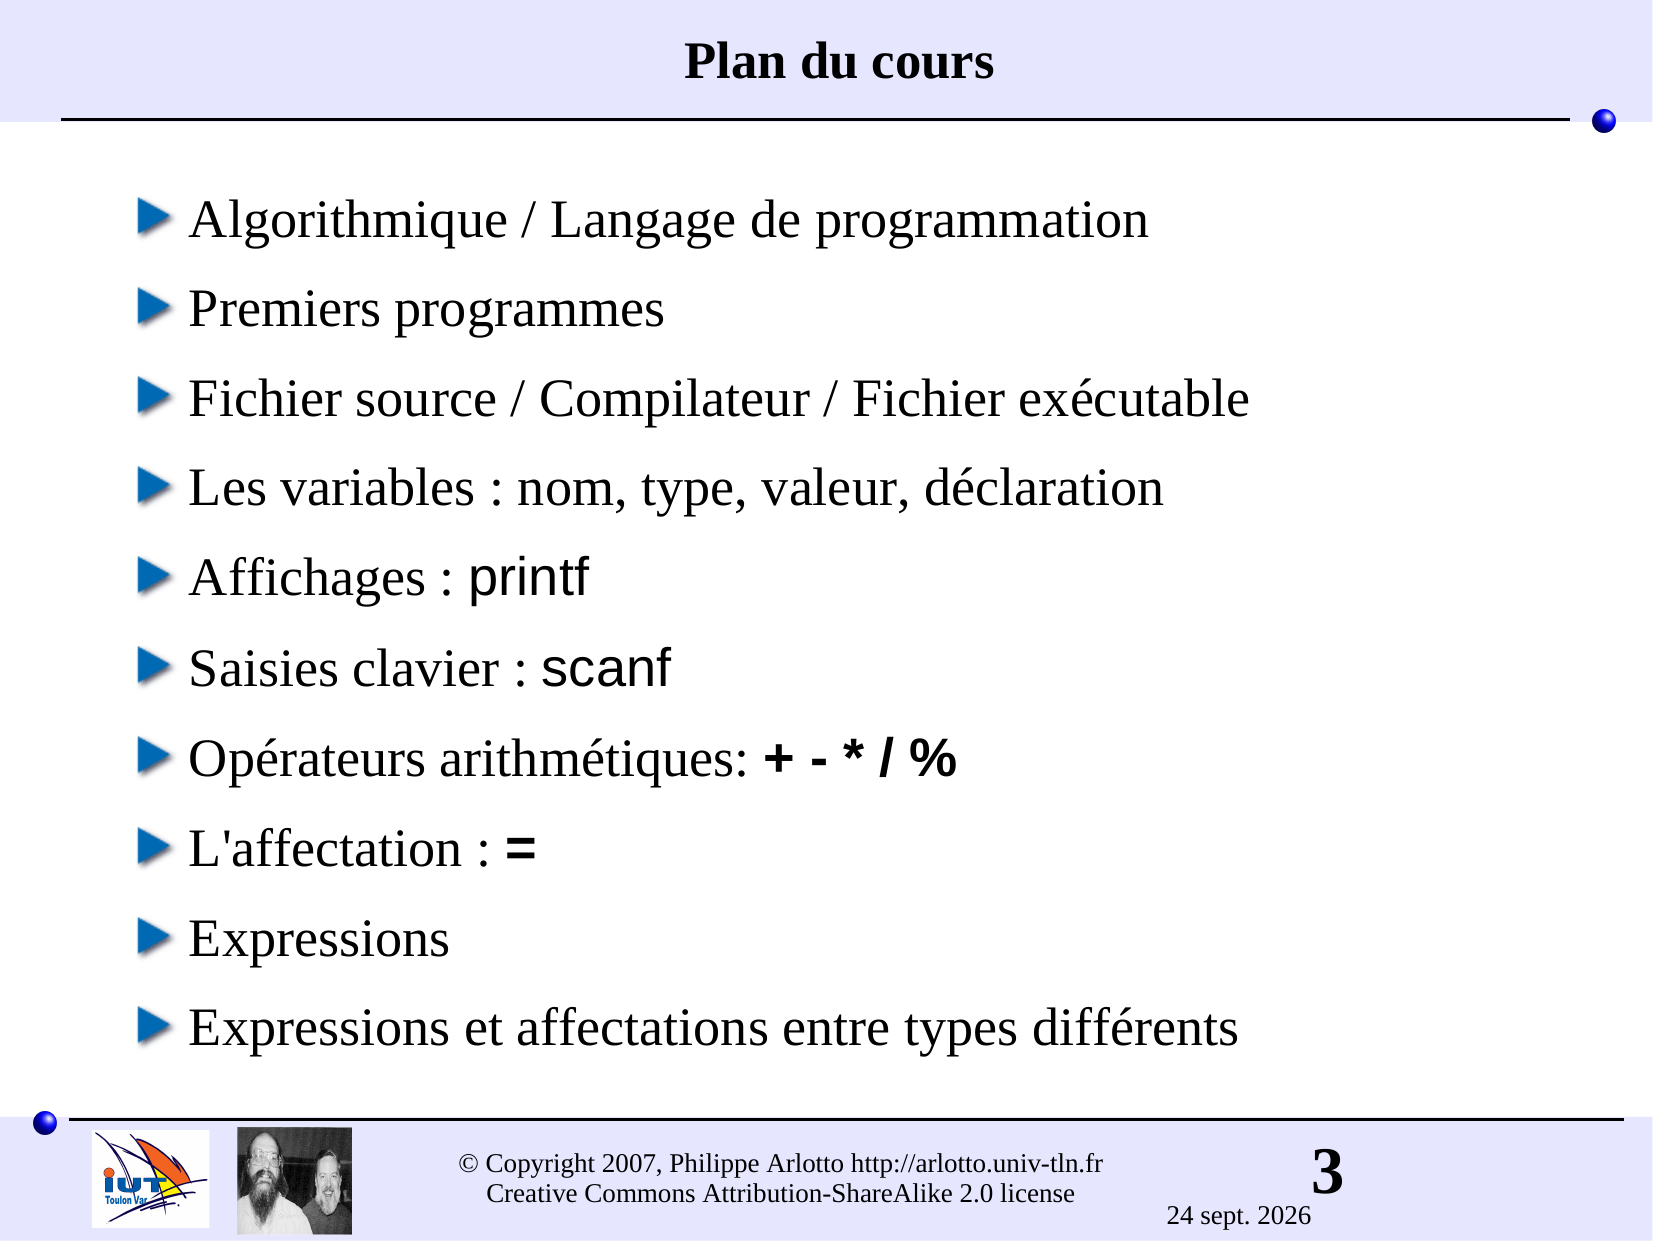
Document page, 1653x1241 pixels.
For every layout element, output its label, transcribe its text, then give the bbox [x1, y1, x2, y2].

title Plan du cours [95, 14, 1585, 107]
list Algorithmique / Langage de programmation Premiers programmes Fichier source / Compilateur / Fichier exécutable Les variables : nom, type, valeur, déclaration Affichages : printf Saisies clavier : scanf Opérateurs arithmétiques: + - * / % L'affectation : = Expressions Expressions et affectations entre types différents [118, 188, 1530, 1110]
picture [237, 1127, 352, 1235]
